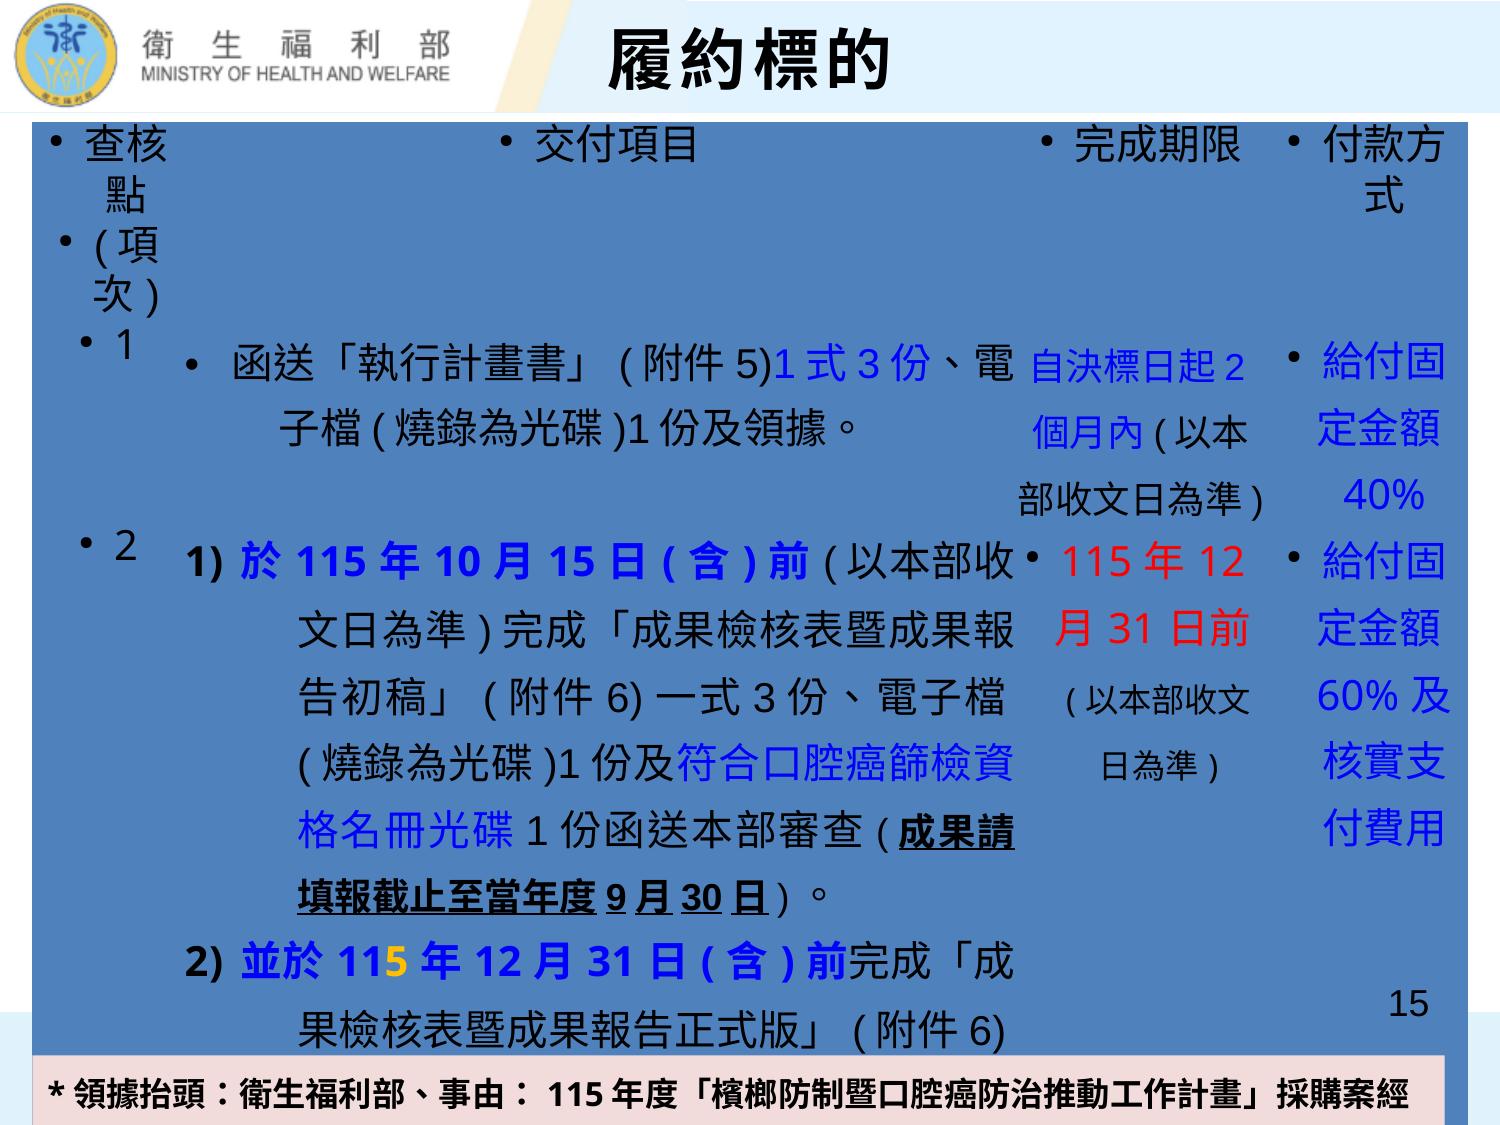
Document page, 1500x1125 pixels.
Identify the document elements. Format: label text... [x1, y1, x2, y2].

table_cell 115年12月31日前(以本部收文日為準) [1015, 522, 1266, 1055]
table_cell 給付固定金額40% [1266, 322, 1468, 522]
table_header 查核點 (項次) [32, 122, 185, 322]
table_cell 給付固定金額60%及核實支付費用 [1266, 522, 1468, 1125]
table_cell 於115年10月15日(含)前(以本部收文日為準)完成「成果檢核表暨成果報告初稿」(附件6)一式3份、電子檔(燒錄為光碟)1份及符合口腔癌篩檢資格名冊光碟1份函送本部審查(成果請填報截止至當年度9月30日)。 並於115年12月31日(含)前完成「成果檢核表暨成果報告正式版」(附件6)一式3份、電子檔(燒錄為光碟)1份及領據函送至本部。 [185, 522, 1015, 1055]
text_box *領據抬頭：衛生福利部、事由：115年度「檳榔防制暨口腔癌防治推動工作計畫」採購案經費 [32, 1055, 1445, 1117]
table_cell 自決標日起2個月內(以本部收文日為準) [1015, 322, 1266, 522]
table_header 付款方式 [1266, 122, 1468, 322]
text_box 履約標的 [581, 9, 919, 106]
text_box 15 [1372, 971, 1465, 1032]
table_header 交付項目 [185, 122, 1015, 322]
table_cell 1 [32, 322, 185, 522]
table_cell 函送「執行計畫書」(附件5)1式3份、電子檔(燒錄為光碟)1份及領據。 [185, 322, 1015, 522]
table_cell 2 [32, 522, 185, 1055]
table_header 完成期限 [1015, 122, 1266, 322]
